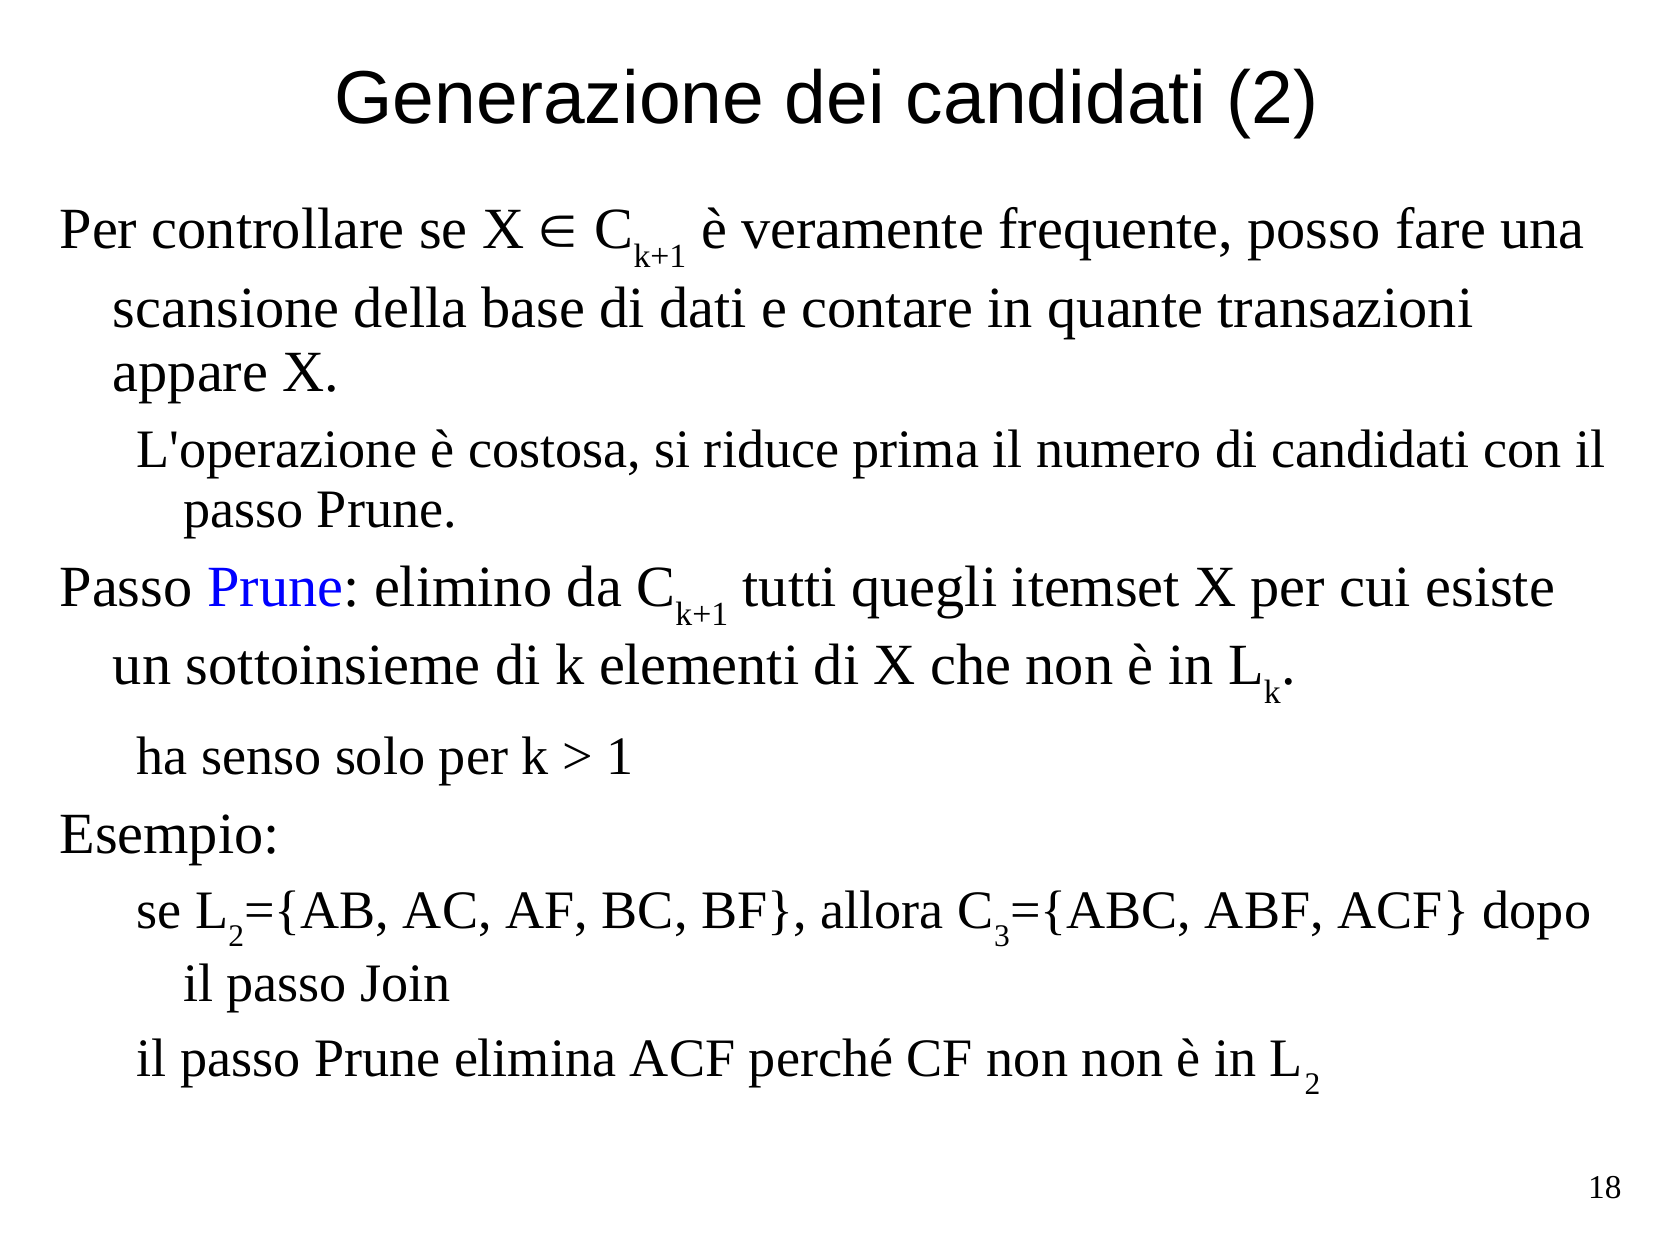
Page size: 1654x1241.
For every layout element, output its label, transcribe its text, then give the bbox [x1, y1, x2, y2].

title Generazione dei candidati (2) [37, 30, 1617, 166]
list Per controllare se X  Ck+1 è veramente frequente, posso fare una scansione della base di dati e contare in quante transazioni appare X. L'operazione è costosa, si riduce prima il numero di candidati con il passo Prune. Passo Prune: elimino da Ck+1 tutti quegli itemset X per cui esiste un sottoinsieme di k elementi di X che non è in Lk. ha senso solo per k > 1 Esempio: se L2={AB, AC, AF, BC, BF}, allora C3={ABC, ABF, ACF} dopo il passo Join il passo Prune elimina ACF perché CF non non è in L2 [42, 196, 1612, 1187]
